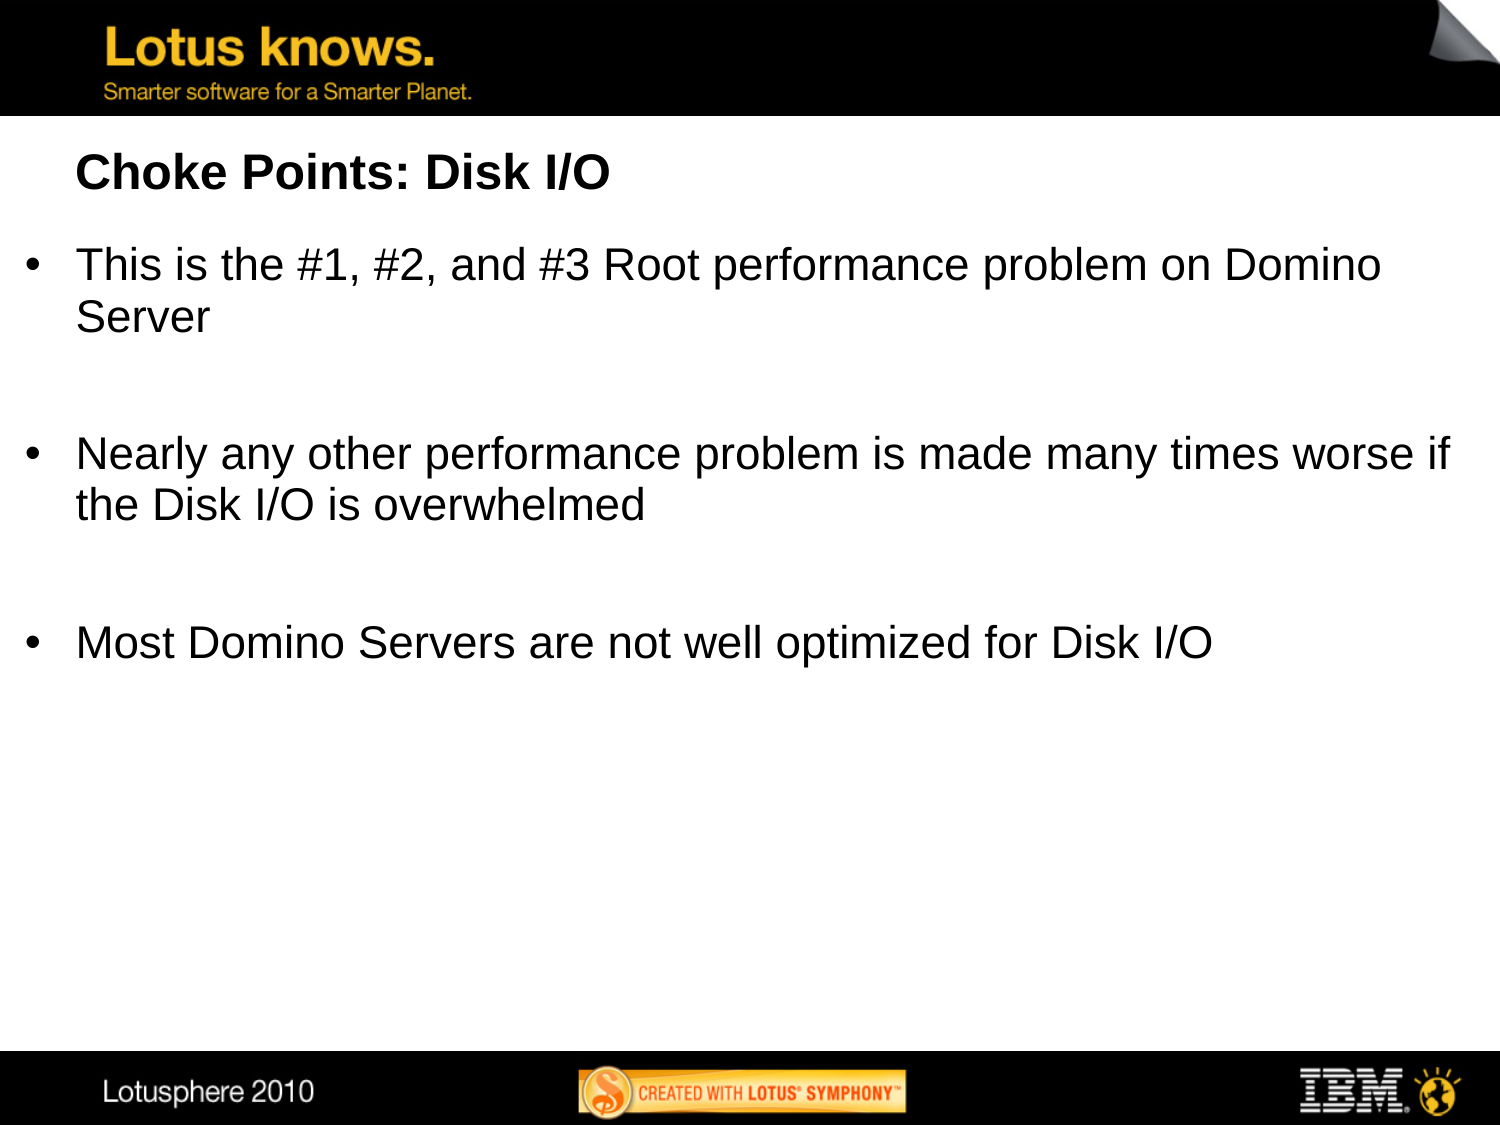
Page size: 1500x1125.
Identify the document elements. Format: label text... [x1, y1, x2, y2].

picture [0, 0, 1500, 114]
title Choke Points: Disk I/O [74, 137, 1475, 200]
list This is the #1, #2, and #3 Root performance problem on Domino Server Nearly any other performance problem is made many times worse if the Disk I/O is overwhelmed Most Domino Servers are not well optimized for Disk I/O [24, 237, 1476, 1026]
picture [0, 1053, 1500, 1125]
